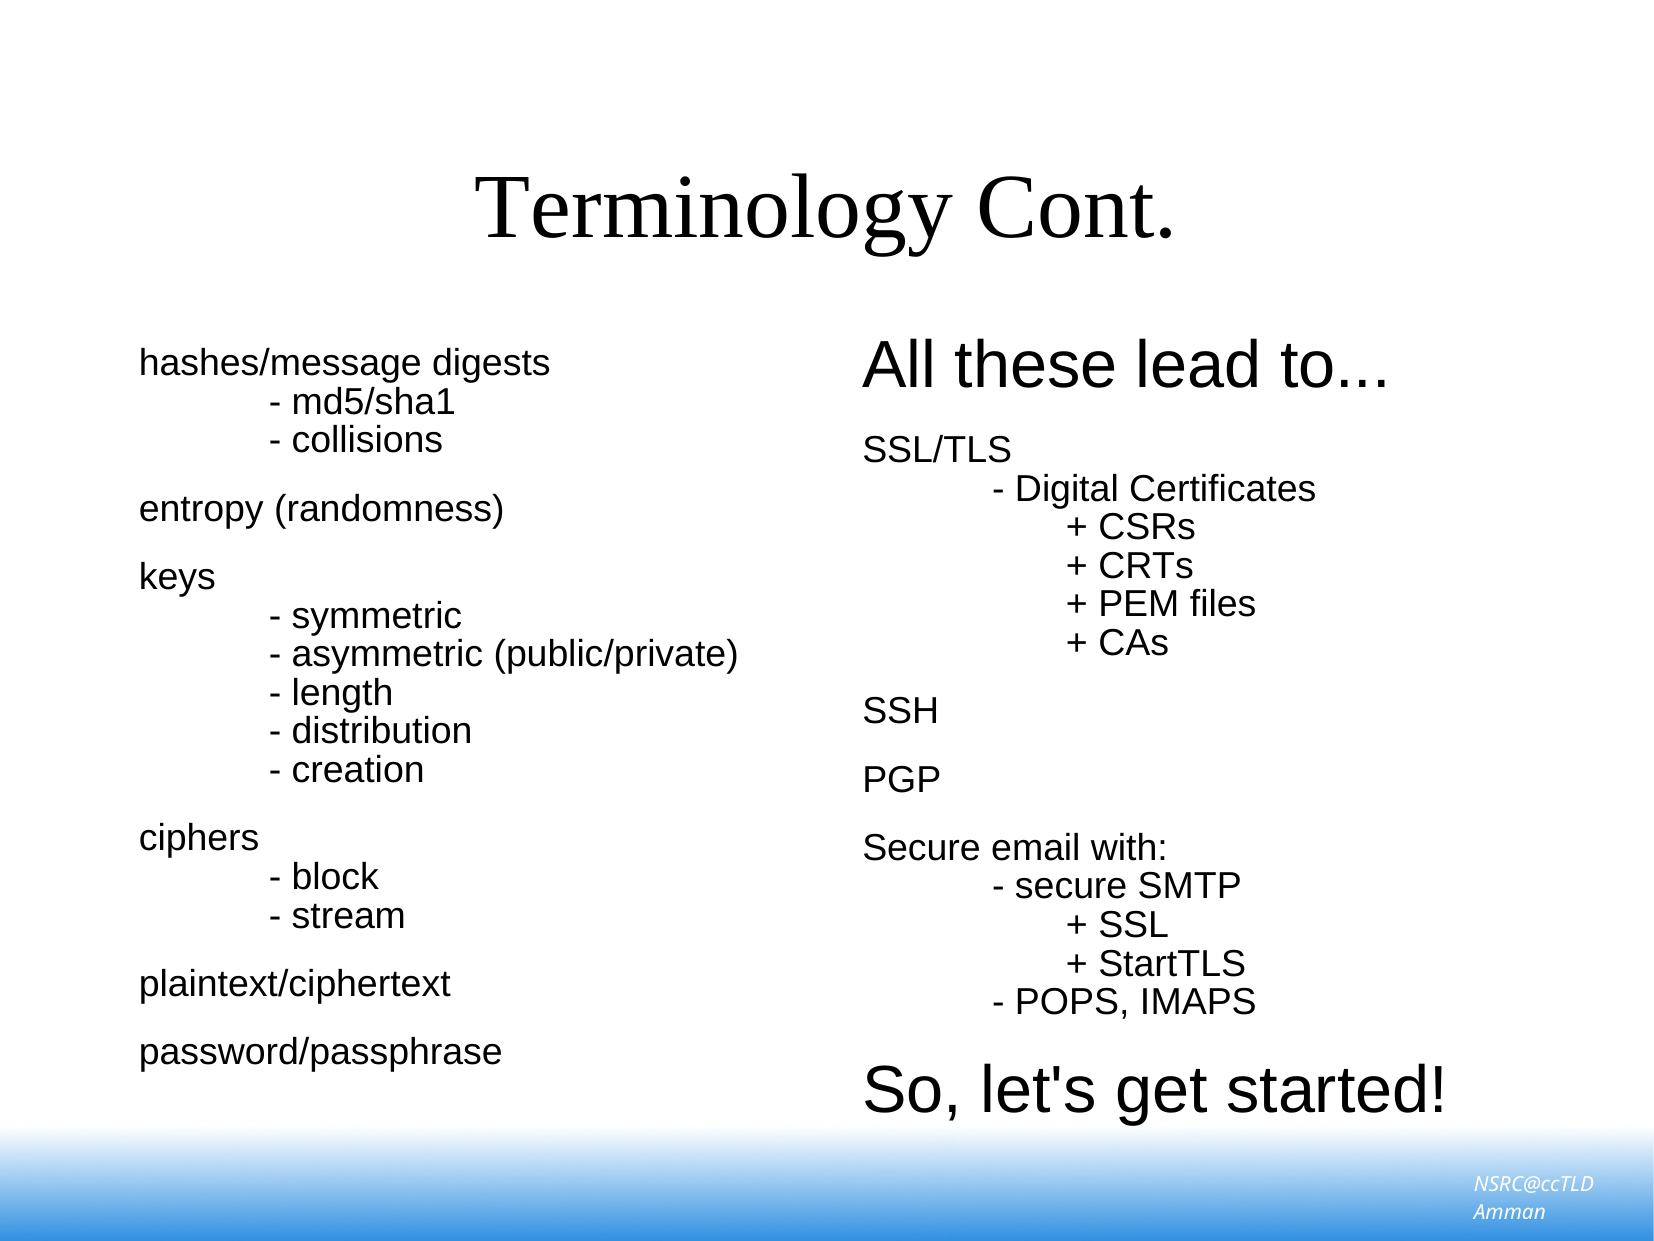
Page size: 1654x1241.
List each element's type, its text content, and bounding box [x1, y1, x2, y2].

title Terminology Cont. [121, 102, 1534, 310]
list hashes/message digests - md5/sha1 - collisions entropy (randomness) keys - symmetric - asymmetric (public/private) - length - distribution - creation ciphers - block - stream plaintext/ciphertext password/passphrase [121, 344, 811, 1127]
picture [0, 1124, 1654, 1241]
list All these lead to... SSL/TLS - Digital Certificates + CSRs + CRTs + PEM files + CAs SSH PGP Secure email with: - secure SMTP + SSL + StartTLS - POPS, IMAPS So, let's get started! [844, 327, 1534, 1127]
